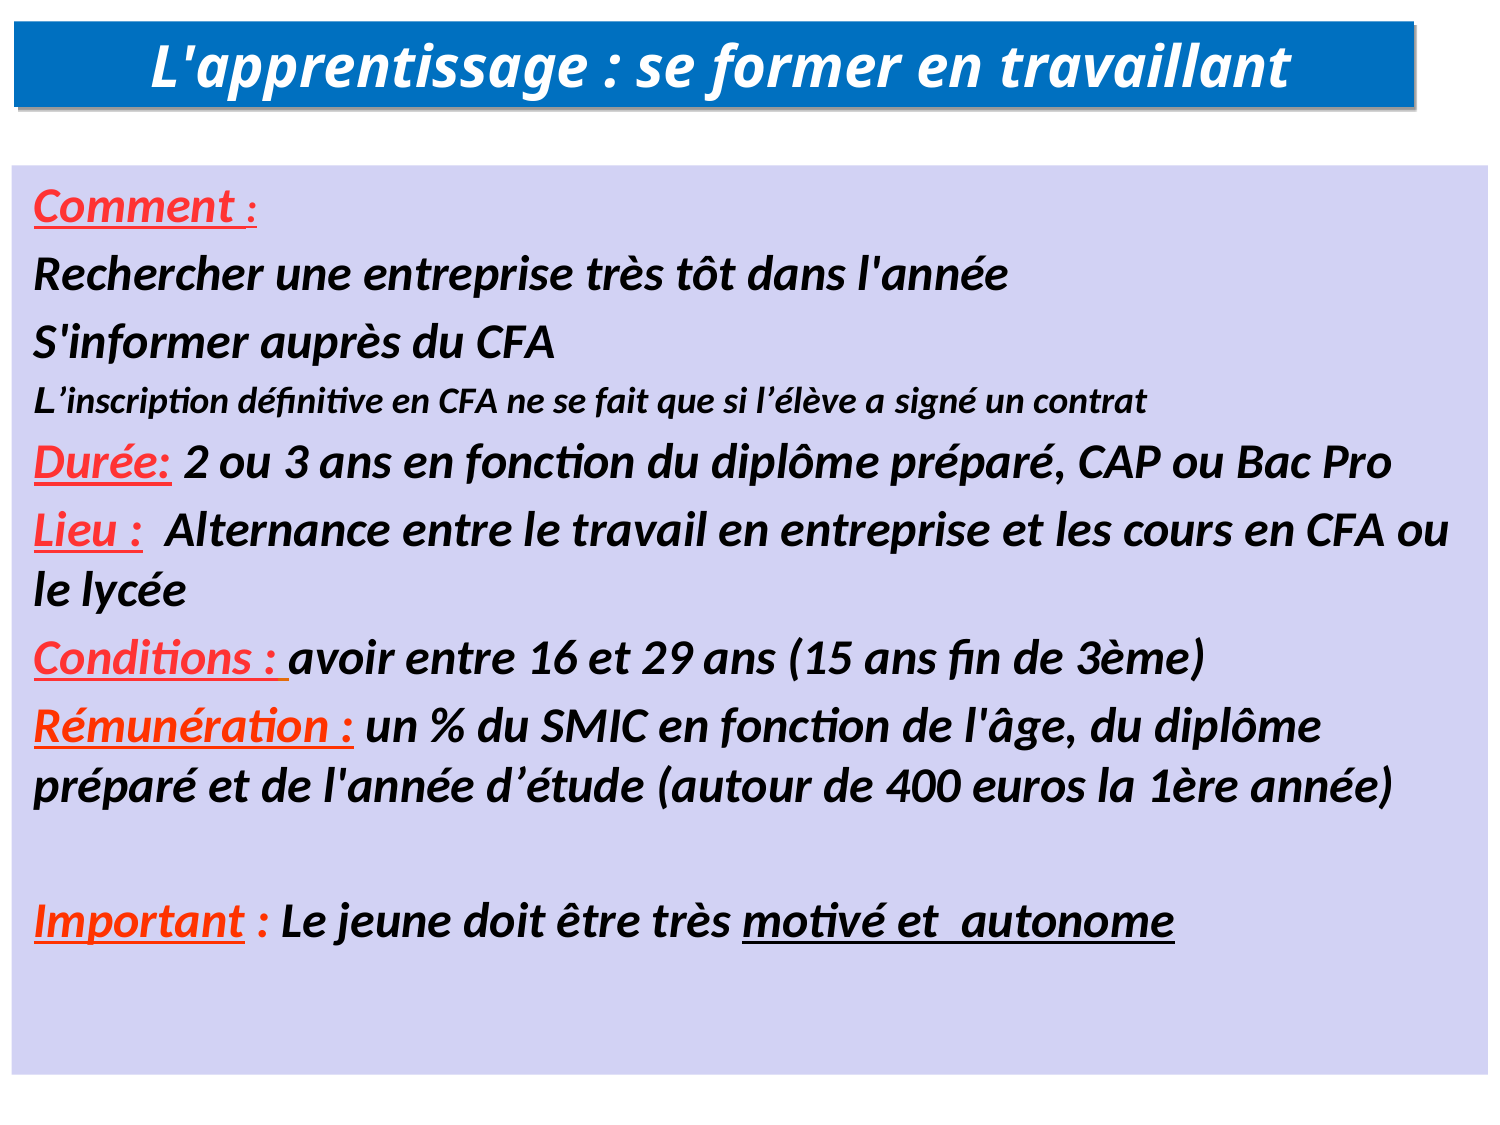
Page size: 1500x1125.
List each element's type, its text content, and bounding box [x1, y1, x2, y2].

text_box [11, 165, 1488, 1075]
text_box L'apprentissage : se former en travaillant [14, 21, 1414, 107]
text_box Comment : Rechercher une entreprise très tôt dans l'année S'informer auprès du CFA L’inscription définitive en CFA ne se fait que si l’élève a signé un contrat Durée: 2 ou 3 ans en fonction du diplôme préparé, CAP ou Bac Pro Lieu : Alternance entre le travail en entreprise et les cours en CFA ou le lycée Conditions : avoir entre 16 et 29 ans (15 ans fin de 3ème) Rémunération : un % du SMIC en fonction de l'âge, du diplôme préparé et de l'année d’étude (autour de 400 euros la 1ère année) Important : Le jeune doit être très motivé et autonome [19, 165, 1489, 956]
